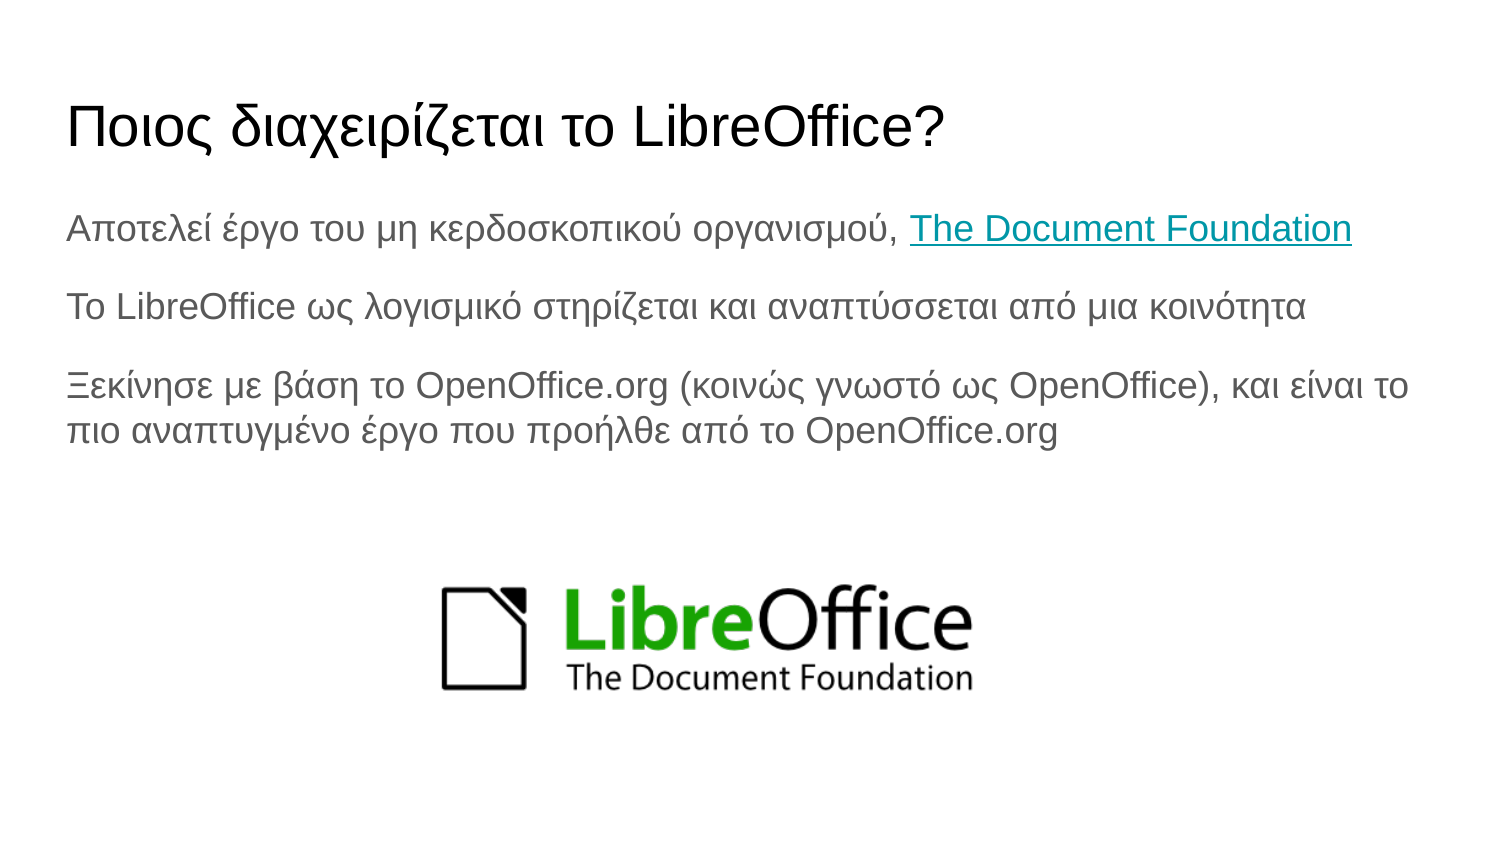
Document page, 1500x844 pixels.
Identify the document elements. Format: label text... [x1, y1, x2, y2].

picture [399, 539, 1013, 736]
title Ποιος διαχειρίζεται το LibreOffice? [51, 72, 1449, 167]
list Αποτελεί έργο του μη κερδοσκοπικού οργανισμού, The Document Foundation Το LibreOffice ως λογισμικό στηρίζεται και αναπτύσσεται από μια κοινότητα Ξεκίνησε με βάση το OpenOffice.org (κοινώς γνωστό ως OpenOffice), και είναι το πιο αναπτυγμένο έργο που προήλθε από το OpenOffice.org [51, 189, 1449, 750]
